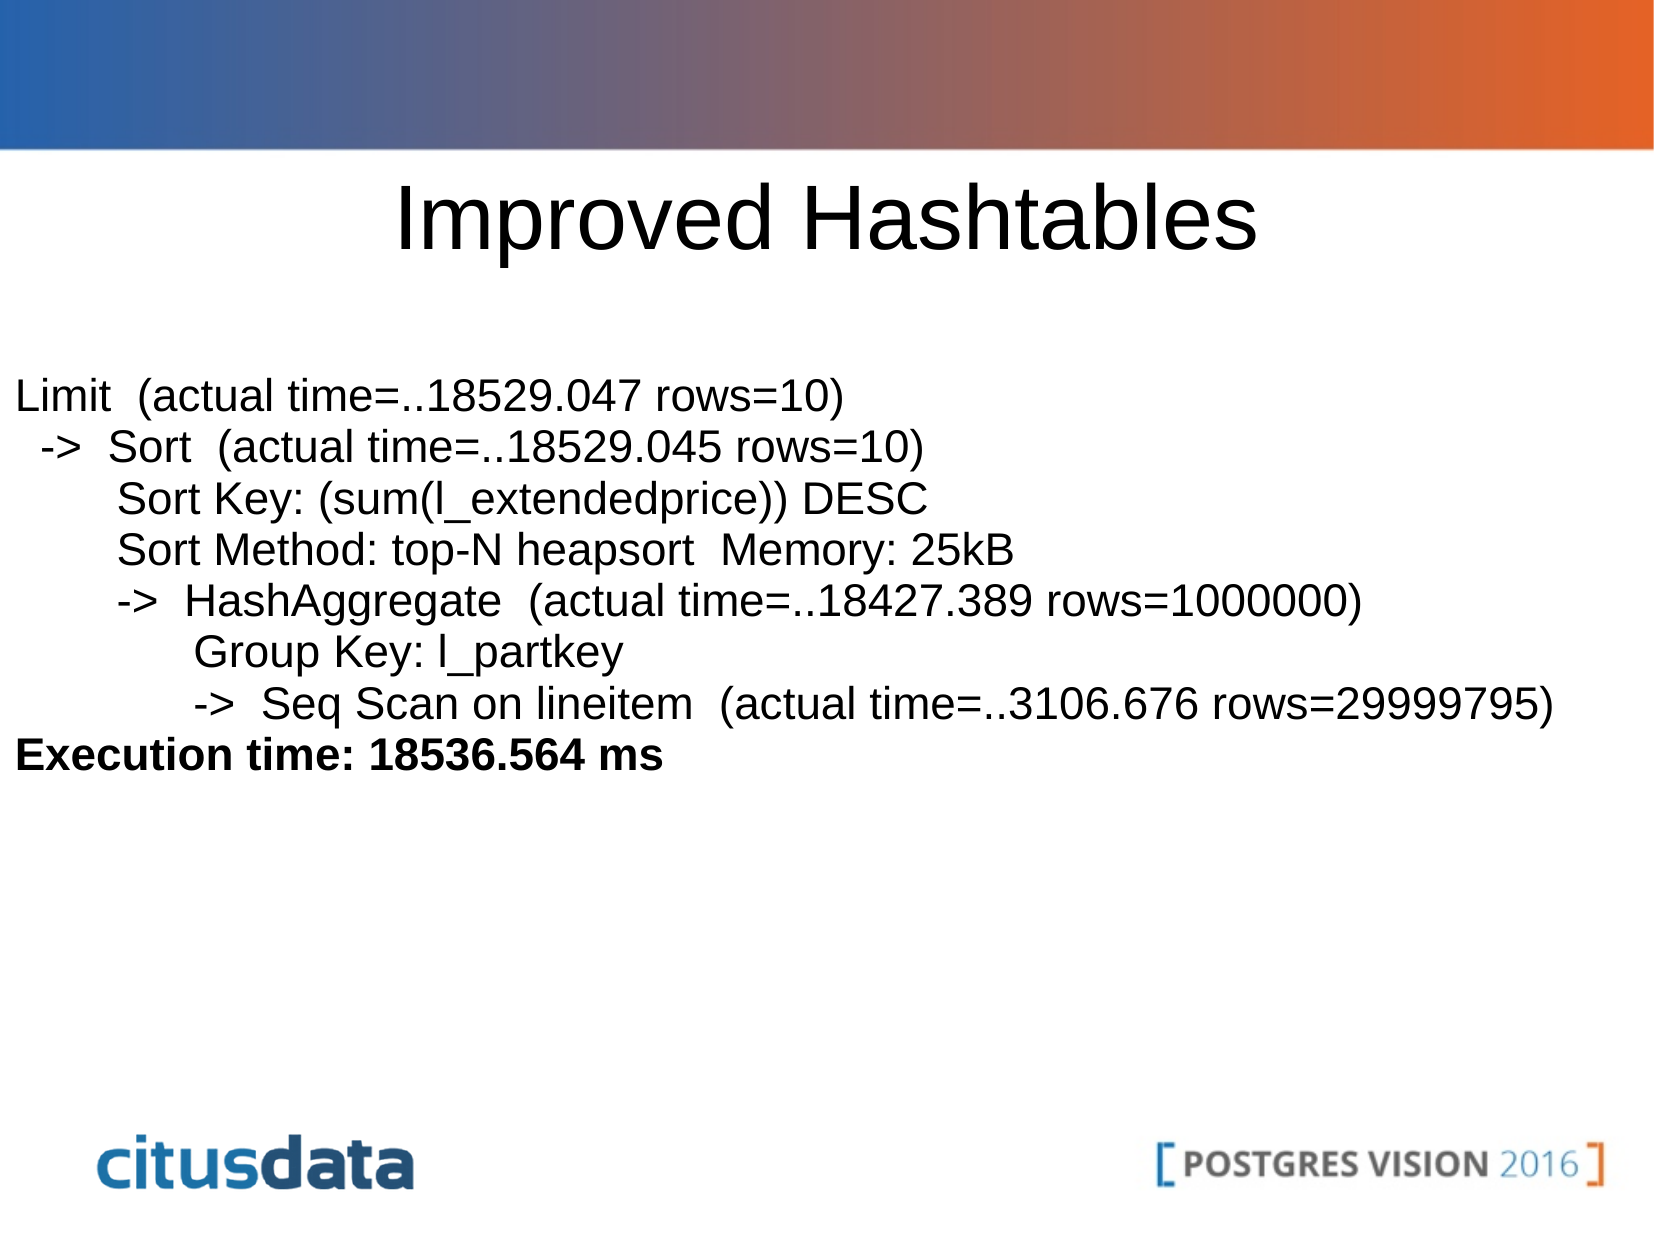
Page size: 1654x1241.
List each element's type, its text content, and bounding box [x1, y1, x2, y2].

picture [0, 0, 1654, 362]
picture [0, 933, 1654, 1241]
title Improved Hashtables [82, 114, 1571, 322]
text_box Limit (actual time=..18529.047 rows=10) -> Sort (actual time=..18529.045 rows=10) Sort Key: (sum(l_extendedprice)) DESC Sort Method: top-N heapsort Memory: 25kB -> HashAggregate (actual time=..18427.389 rows=1000000) Group Key: l_partkey -> Seq Scan on lineitem (actual time=..3106.676 rows=29999795) Execution time: 18536.564 ms [0, 362, 1654, 933]
